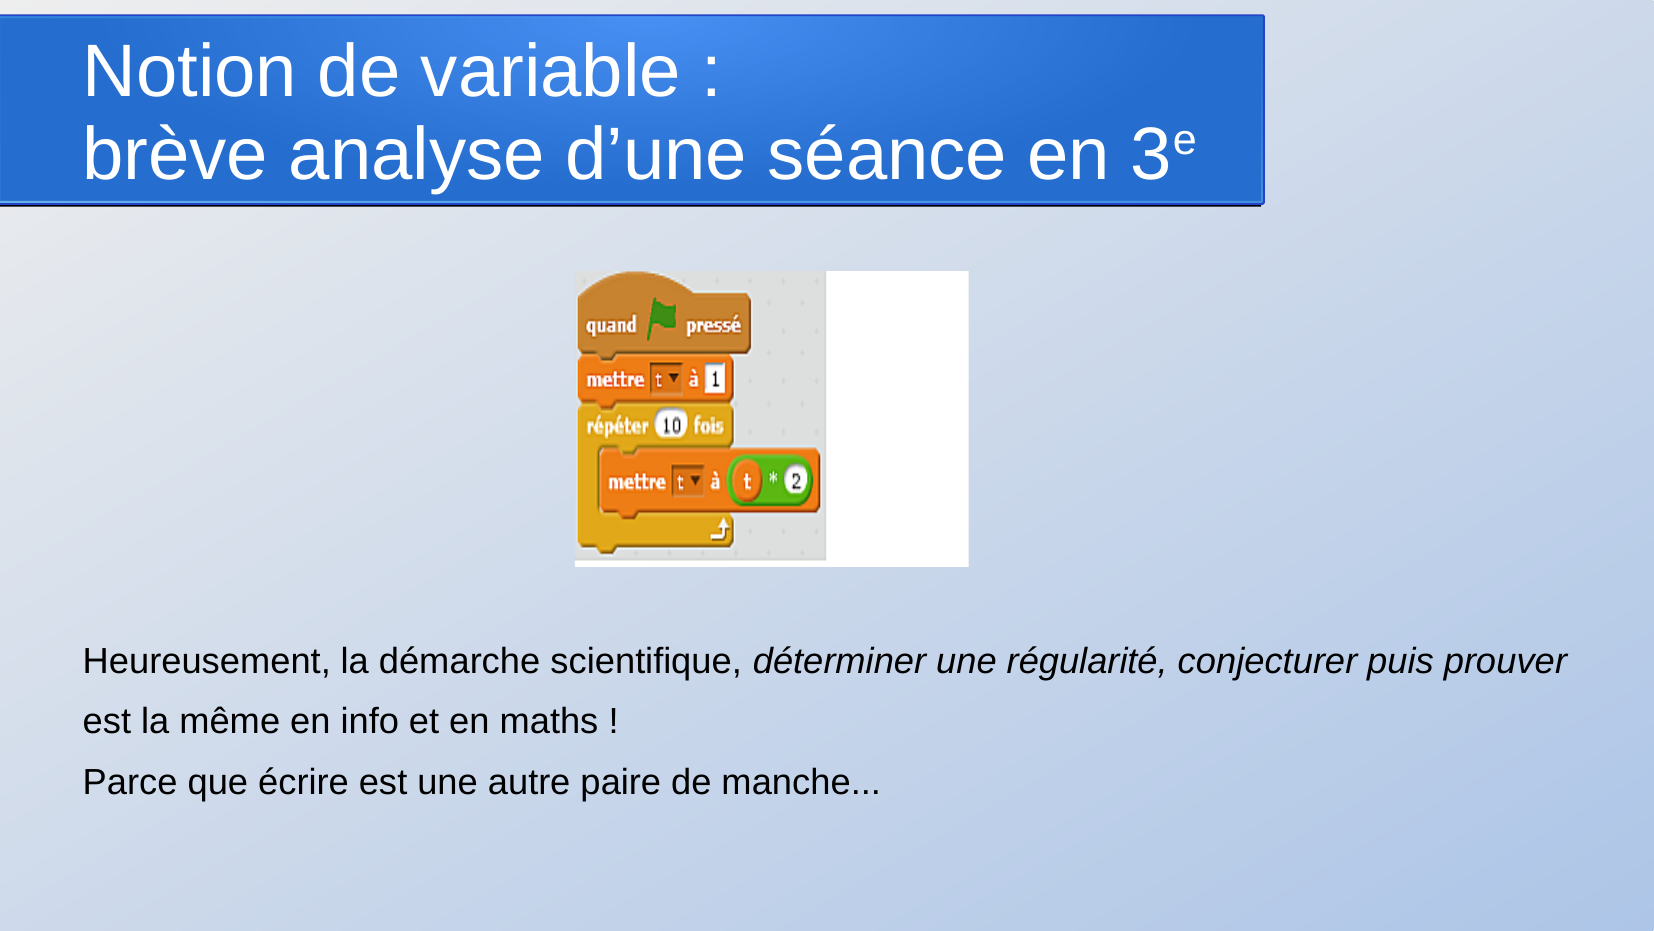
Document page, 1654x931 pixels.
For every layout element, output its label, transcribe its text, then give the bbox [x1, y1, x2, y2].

title Notion de variable : brève analyse d’une séance en 3e [82, 27, 1235, 197]
list Heureusement, la démarche scientifique, déterminer une régularité, conjecturer puis prouver est la même en info et en maths ! Parce que écrire est une autre paire de manche... [82, 224, 1571, 804]
picture [574, 271, 969, 567]
